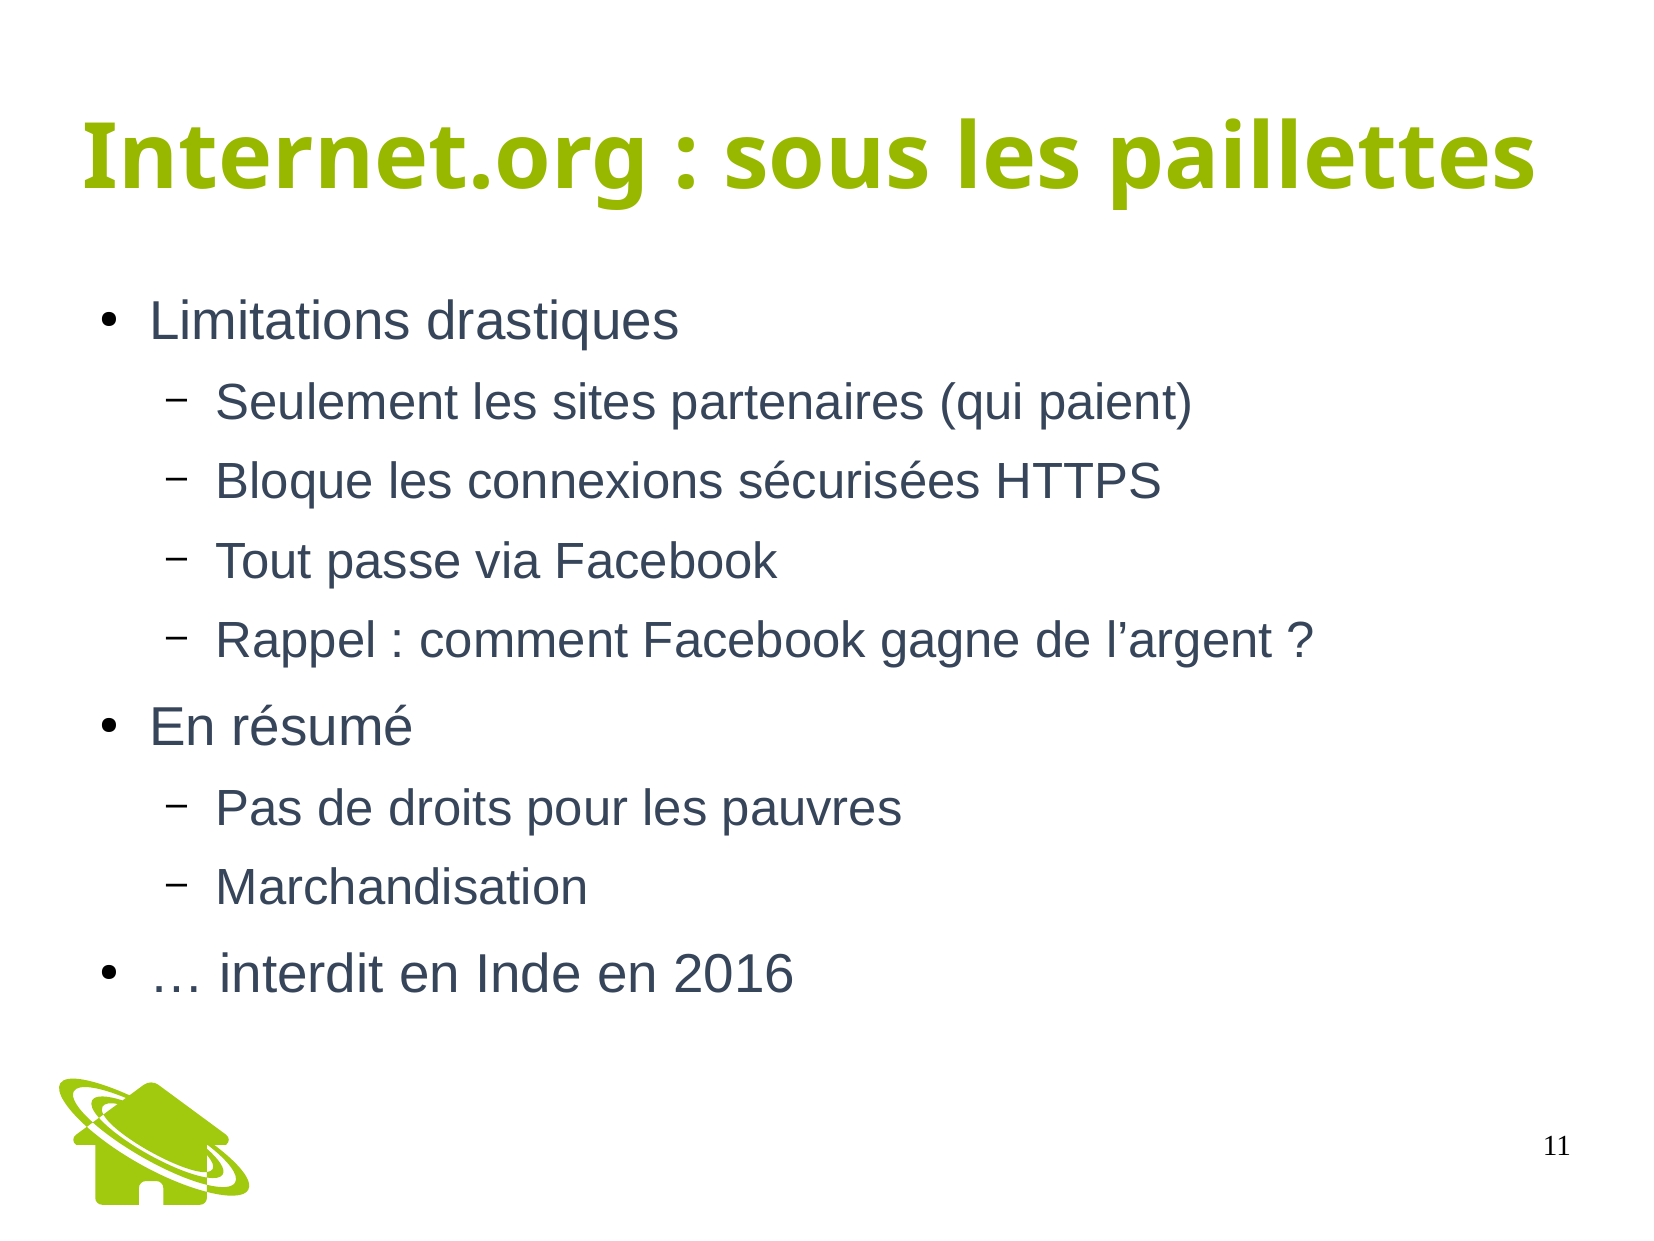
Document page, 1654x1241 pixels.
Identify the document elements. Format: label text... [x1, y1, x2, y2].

list Limitations drastiques Seulement les sites partenaires (qui paient) Bloque les connexions sécurisées HTTPS Tout passe via Facebook Rappel : comment Facebook gagne de l’argent ? En résumé Pas de droits pour les pauvres Marchandisation … interdit en Inde en 2016 [82, 290, 1571, 1010]
title Internet.org : sous les paillettes [82, 49, 1571, 257]
